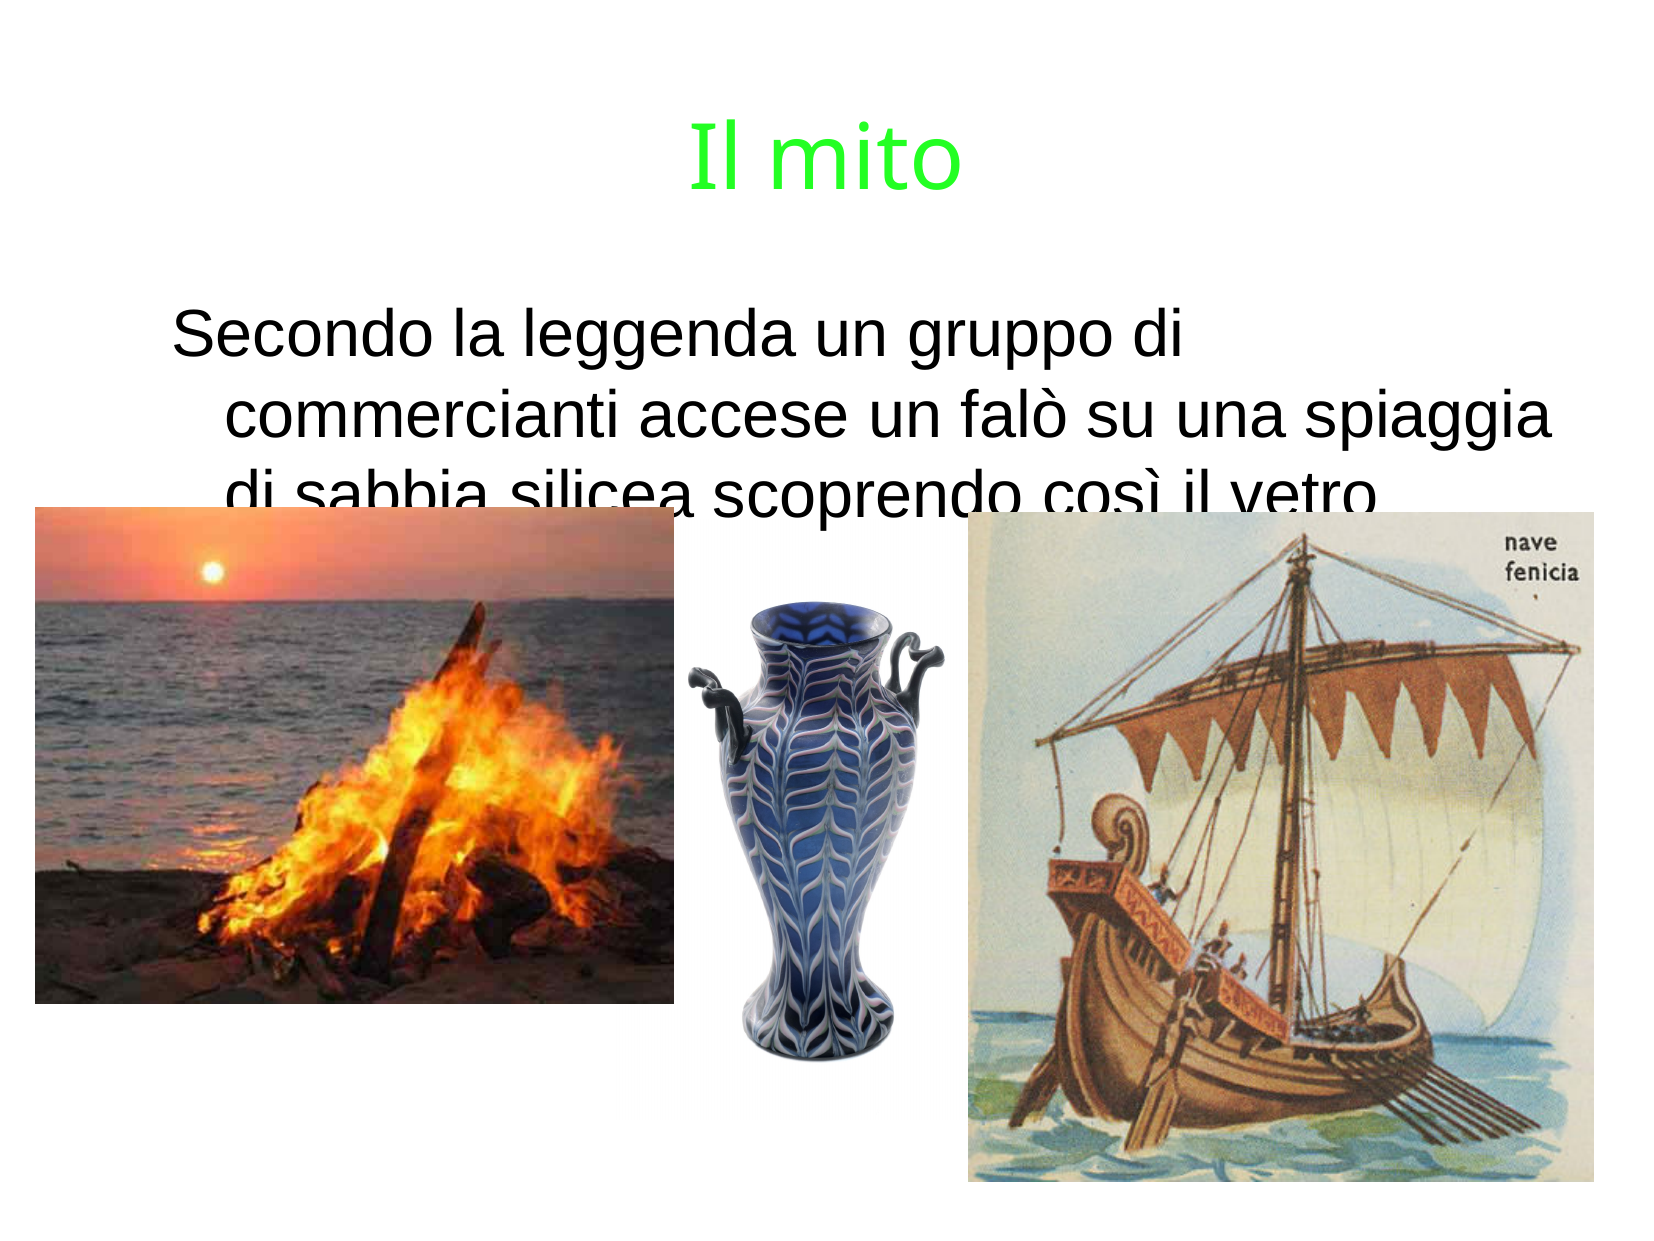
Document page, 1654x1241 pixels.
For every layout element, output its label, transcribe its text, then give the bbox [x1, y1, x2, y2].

list Secondo la leggenda un gruppo di commercianti accese un falò su una spiaggia di sabbia silicea scoprendo così il vetro [82, 290, 1571, 1109]
picture [35, 507, 674, 1004]
picture [614, 512, 1594, 1182]
title Il mito [82, 49, 1571, 257]
